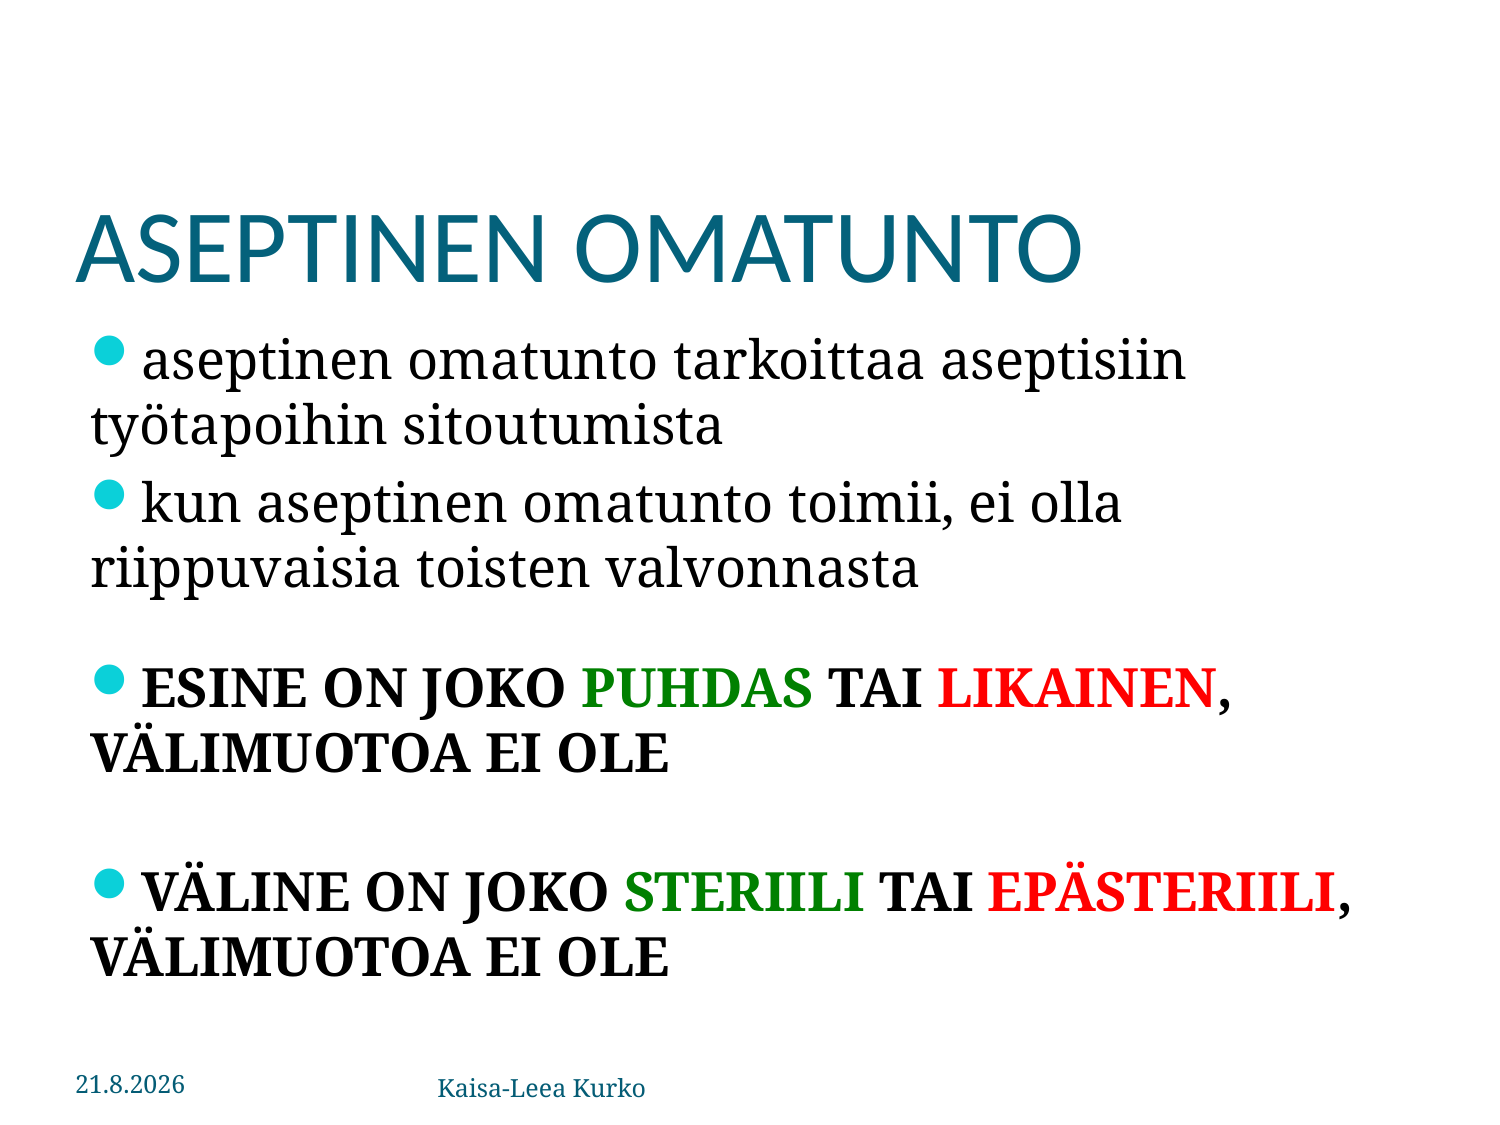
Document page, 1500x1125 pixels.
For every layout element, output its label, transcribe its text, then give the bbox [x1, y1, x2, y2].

text_box 9.8.2020 [74, 1042, 426, 1103]
title ASEPTINEN OMATUNTO [75, 115, 1426, 304]
text_box Kaisa-Leea Kurko [437, 1042, 988, 1103]
list aseptinen omatunto tarkoittaa aseptisiin työtapoihin sitoutumista kun aseptinen omatunto toimii, ei olla riippuvaisia toisten valvonnasta ESINE ON JOKO PUHDAS TAI LIKAINEN, VÄLIMUOTOA EI OLE VÄLINE ON JOKO STERIILI TAI EPÄSTERIILI, VÄLIMUOTOA EI OLE [75, 317, 1426, 1038]
